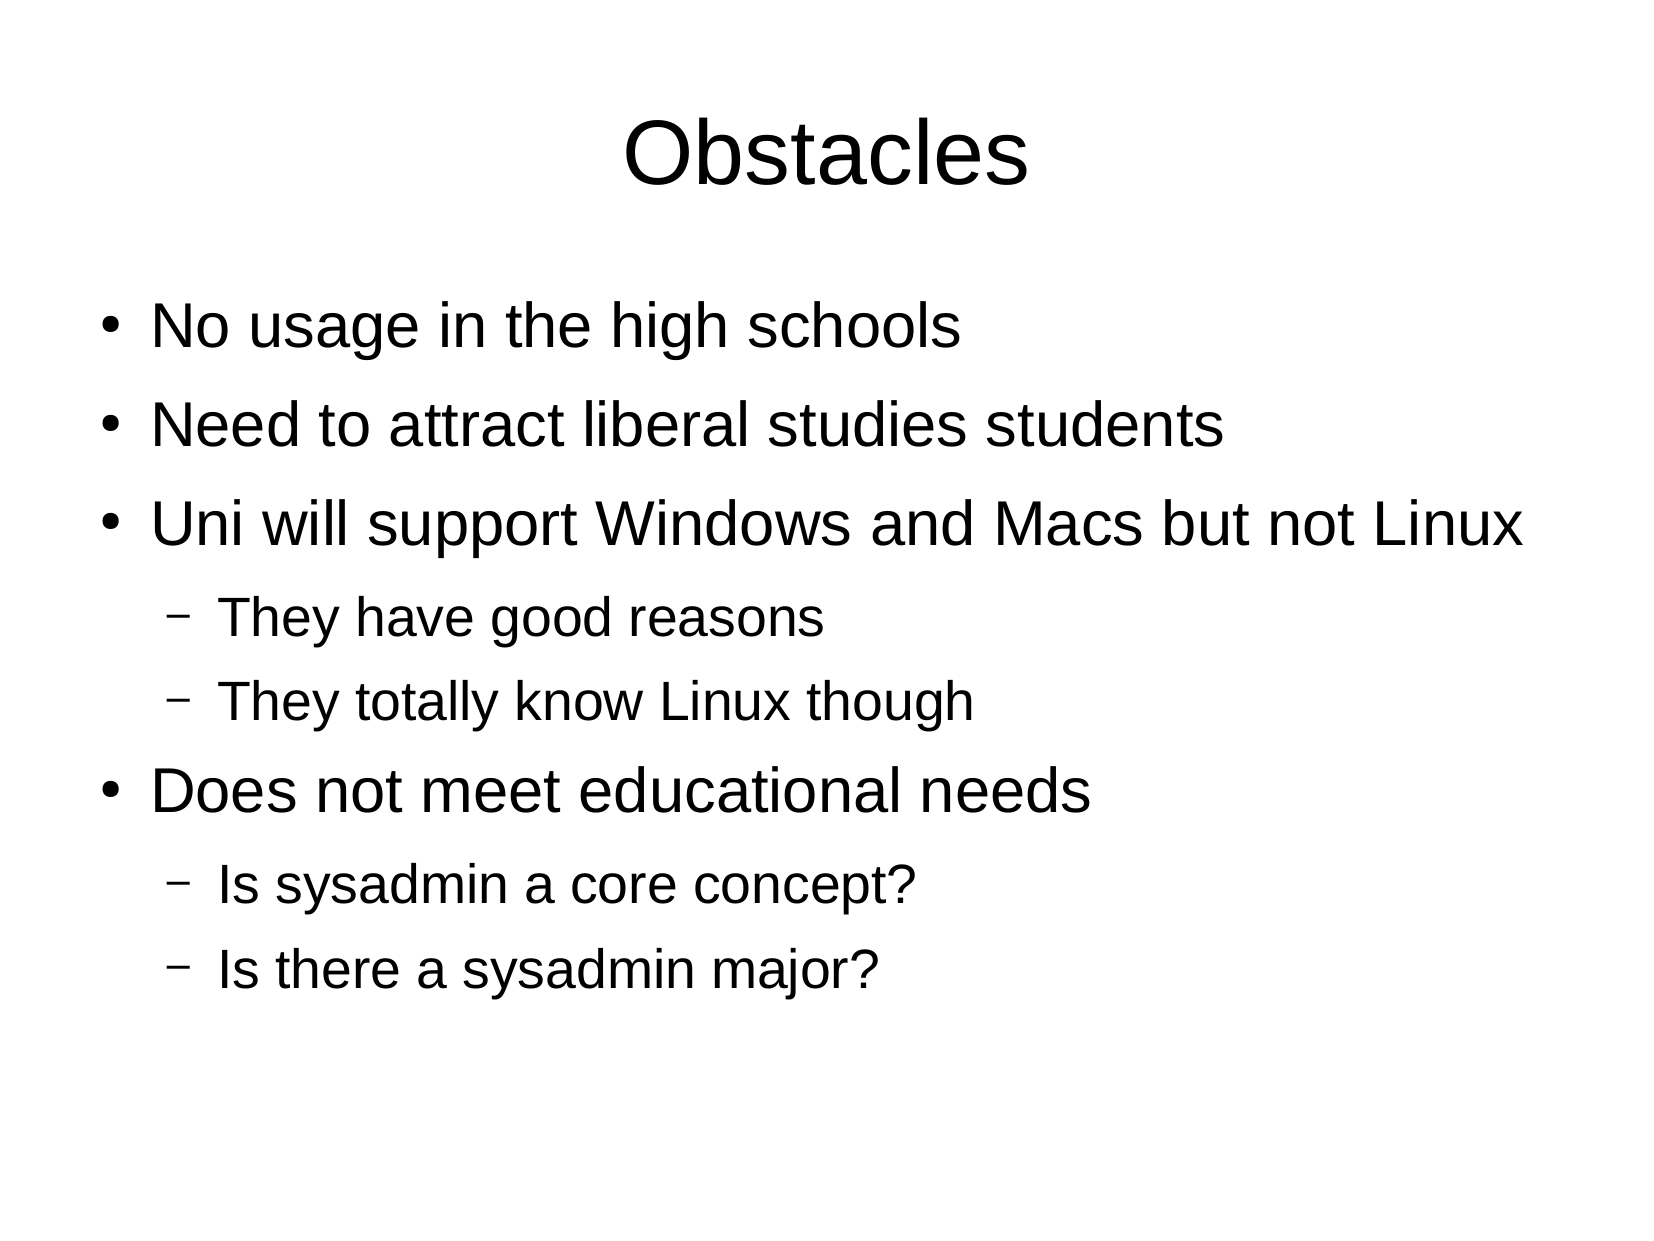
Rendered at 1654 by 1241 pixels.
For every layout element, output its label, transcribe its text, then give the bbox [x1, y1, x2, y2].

title Obstacles [82, 49, 1571, 257]
list No usage in the high schools Need to attract liberal studies students Uni will support Windows and Macs but not Linux They have good reasons They totally know Linux though Does not meet educational needs Is sysadmin a core concept? Is there a sysadmin major? [82, 290, 1571, 1010]
